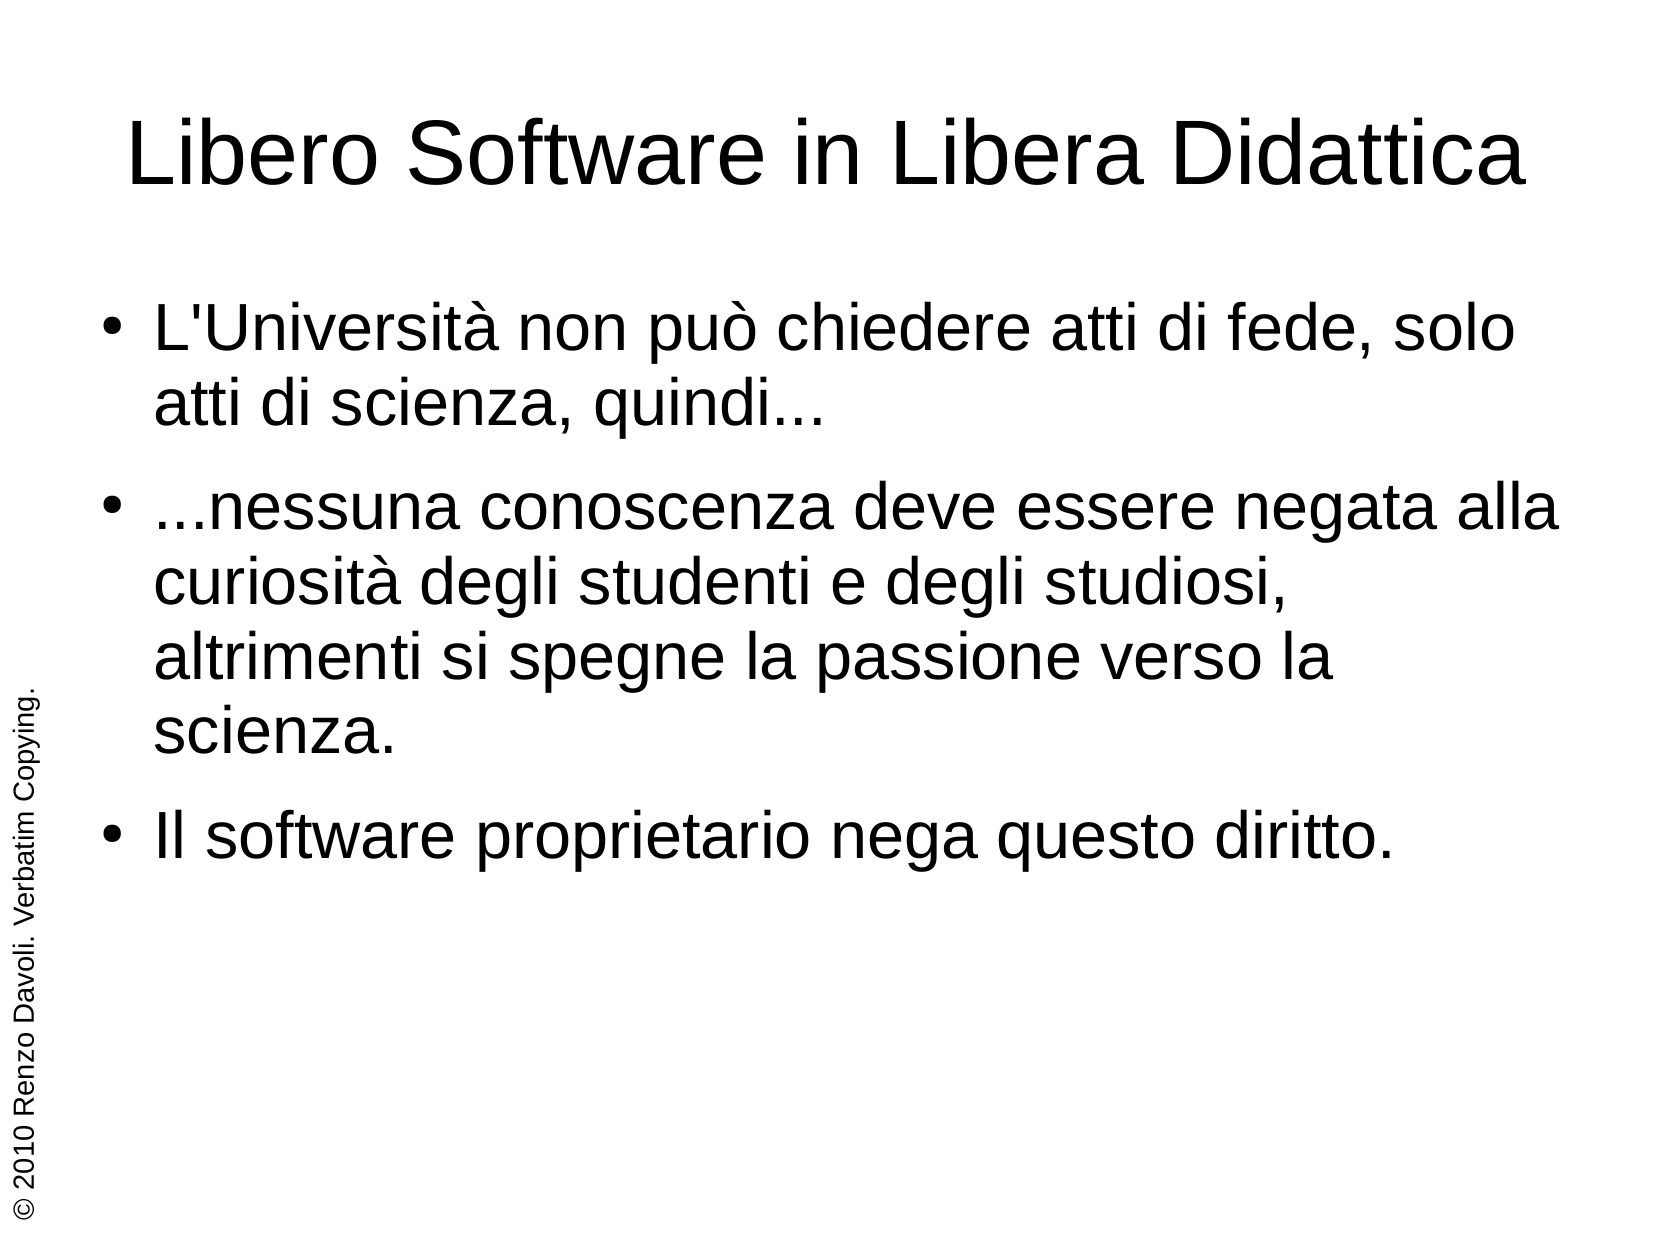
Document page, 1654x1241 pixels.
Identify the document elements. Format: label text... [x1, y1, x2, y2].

list L'Università non può chiedere atti di fede, solo atti di scienza, quindi... ...nessuna conoscenza deve essere negata alla curiosità degli studenti e degli studiosi, altrimenti si spegne la passione verso la scienza. Il software proprietario nega questo diritto. [82, 290, 1571, 1109]
title Libero Software in Libera Didattica [82, 56, 1571, 250]
